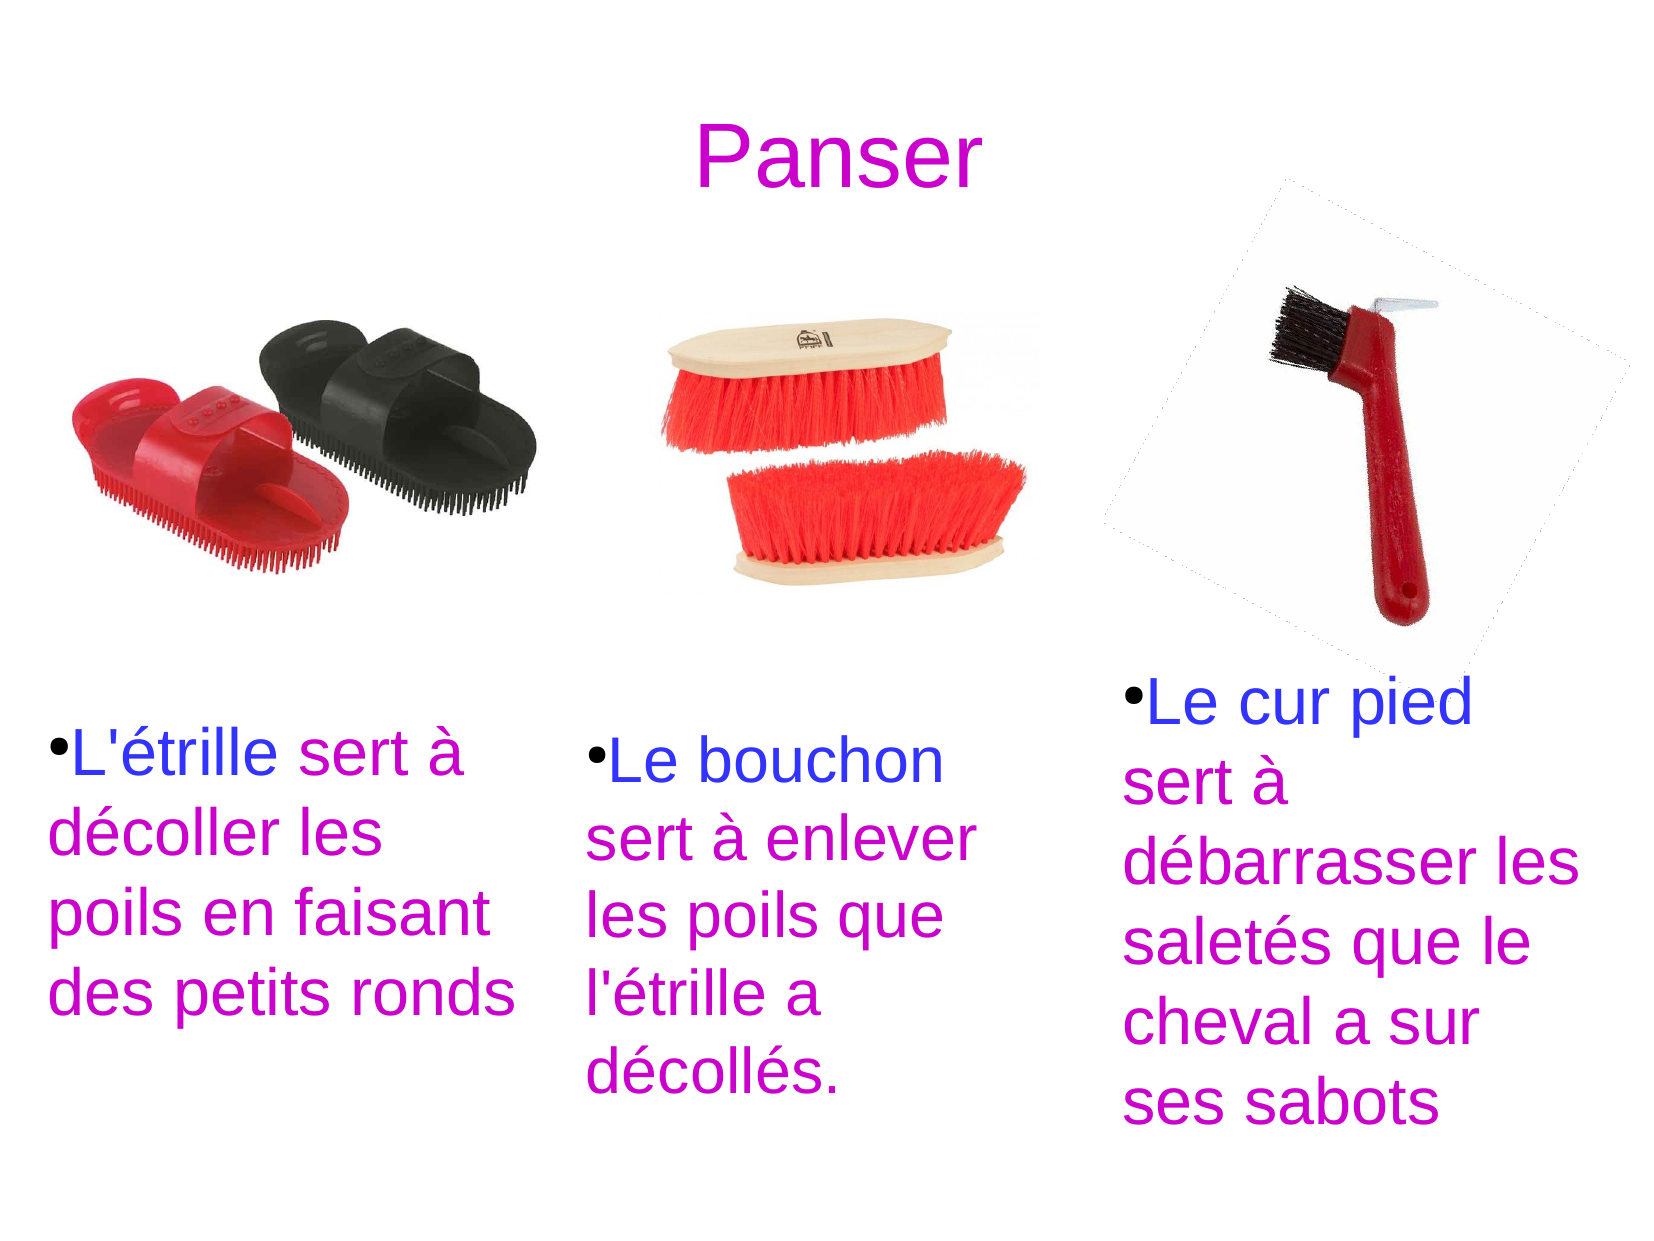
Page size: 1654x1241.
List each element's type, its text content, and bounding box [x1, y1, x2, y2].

list Le bouchon sert à enlever les poils que l'étrille a décollés. [585, 717, 1065, 1109]
list Le cur pied sert à débarrasser les saletés que le cheval a sur ses sabots [1122, 657, 1602, 1182]
picture [64, 267, 544, 627]
title Panser [94, 47, 1583, 255]
picture [1101, 177, 1630, 657]
list L'étrille sert à décoller les poils en faisant des petits ronds [47, 708, 527, 1100]
picture [649, 259, 1040, 650]
